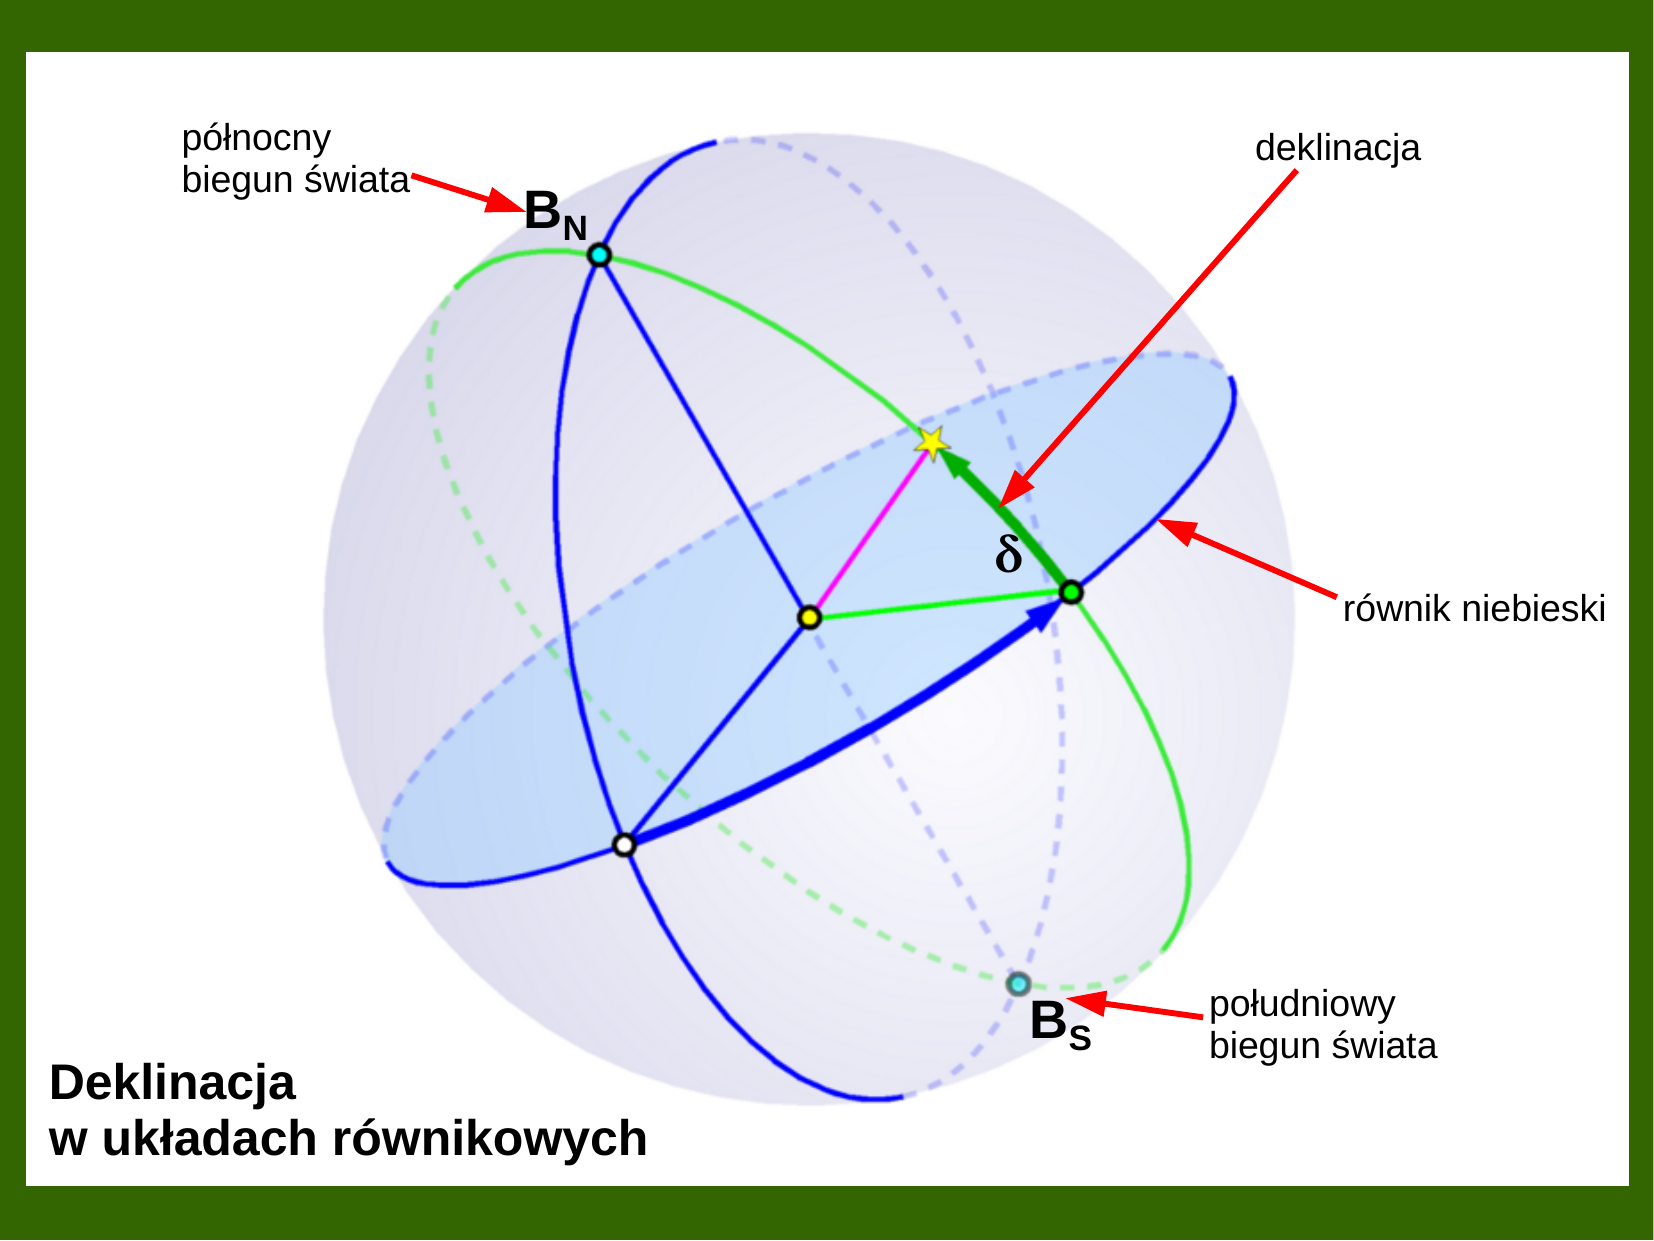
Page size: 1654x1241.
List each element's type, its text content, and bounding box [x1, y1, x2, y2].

text_box północny biegun świata [166, 108, 426, 208]
text_box Deklinacja w układach równikowych [34, 1047, 686, 1174]
text_box deklinacja [1240, 119, 1437, 177]
text_box BS [1014, 982, 1107, 1066]
picture [26, 52, 1629, 1186]
text_box równik niebieski [1328, 579, 1622, 637]
text_box δ [980, 516, 1047, 595]
text_box BN [508, 172, 604, 255]
text_box południowy biegun świata [1194, 974, 1453, 1074]
